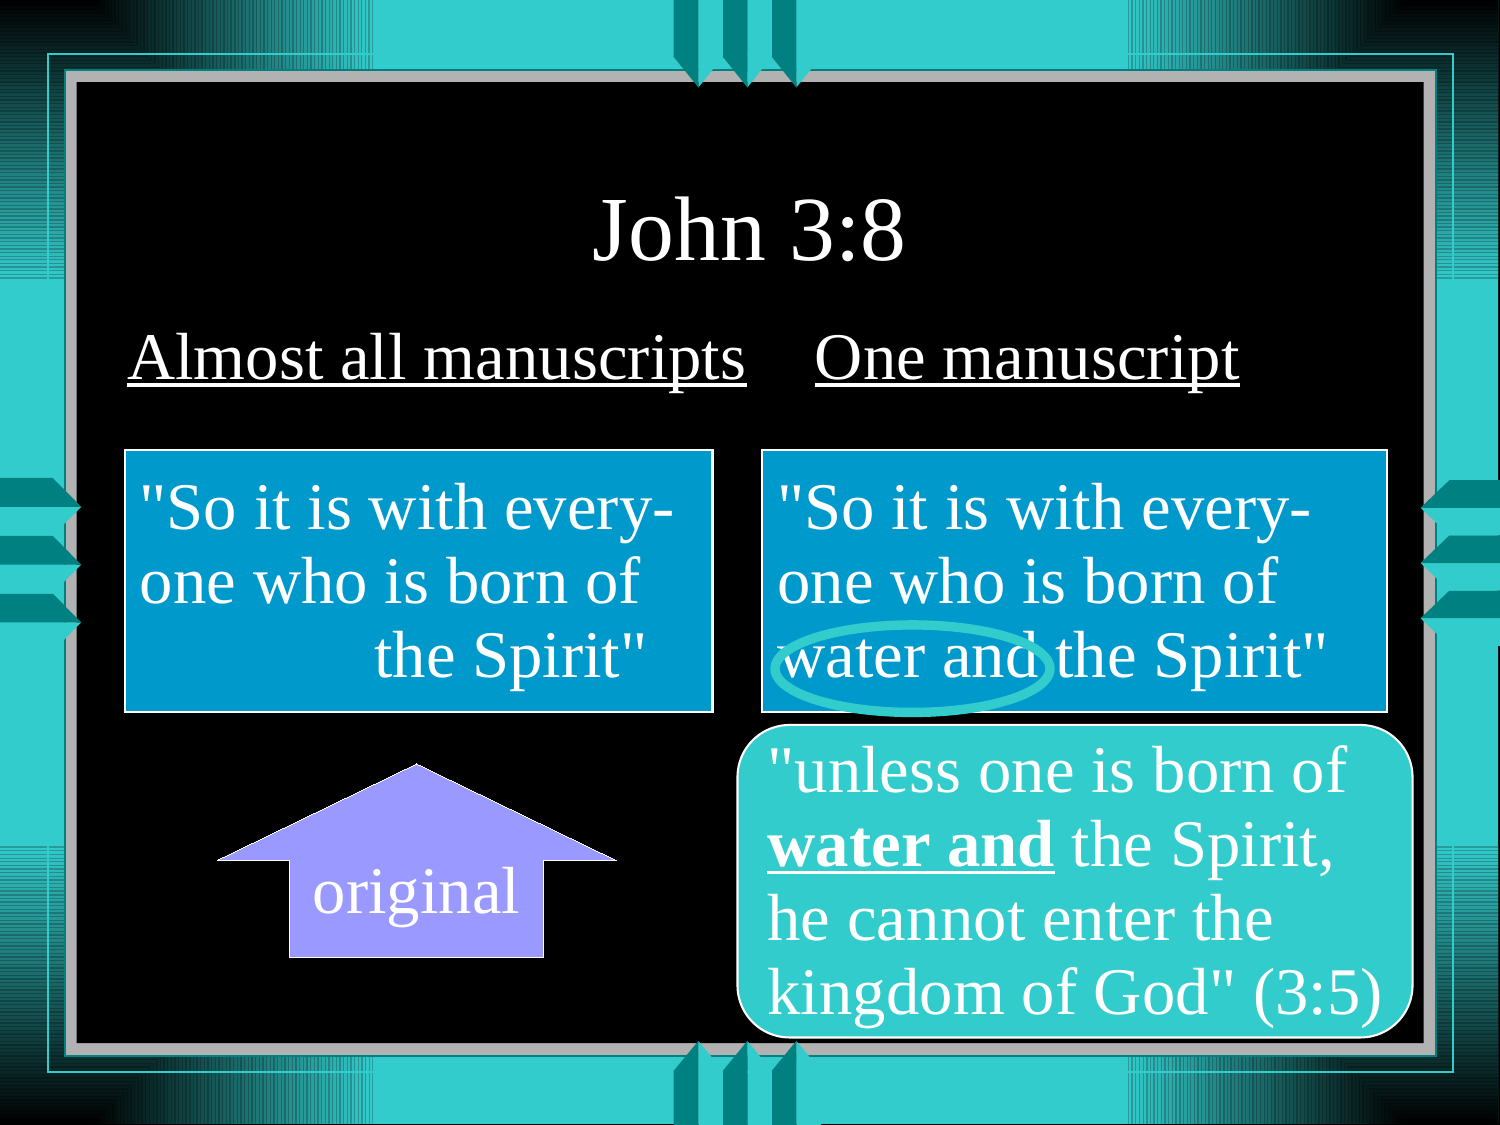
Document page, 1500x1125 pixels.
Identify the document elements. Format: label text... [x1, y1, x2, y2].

text_box "So it is with every- one who is born of the Spirit" [125, 449, 713, 713]
text_box Almost all manuscripts [112, 312, 763, 402]
text_box "unless one is born of water and the Spirit, he cannot enter the kingdom of God" (3:5) [737, 724, 1413, 1038]
text_box original [217, 763, 617, 958]
title John 3:8 [112, 99, 1388, 288]
text_box "So it is with every- one who is born of water and the Spirit" [780, 630, 1045, 707]
text_box One manuscript [799, 312, 1313, 402]
text_box "So it is with every- one who is born of water and the Spirit" [762, 450, 1388, 713]
